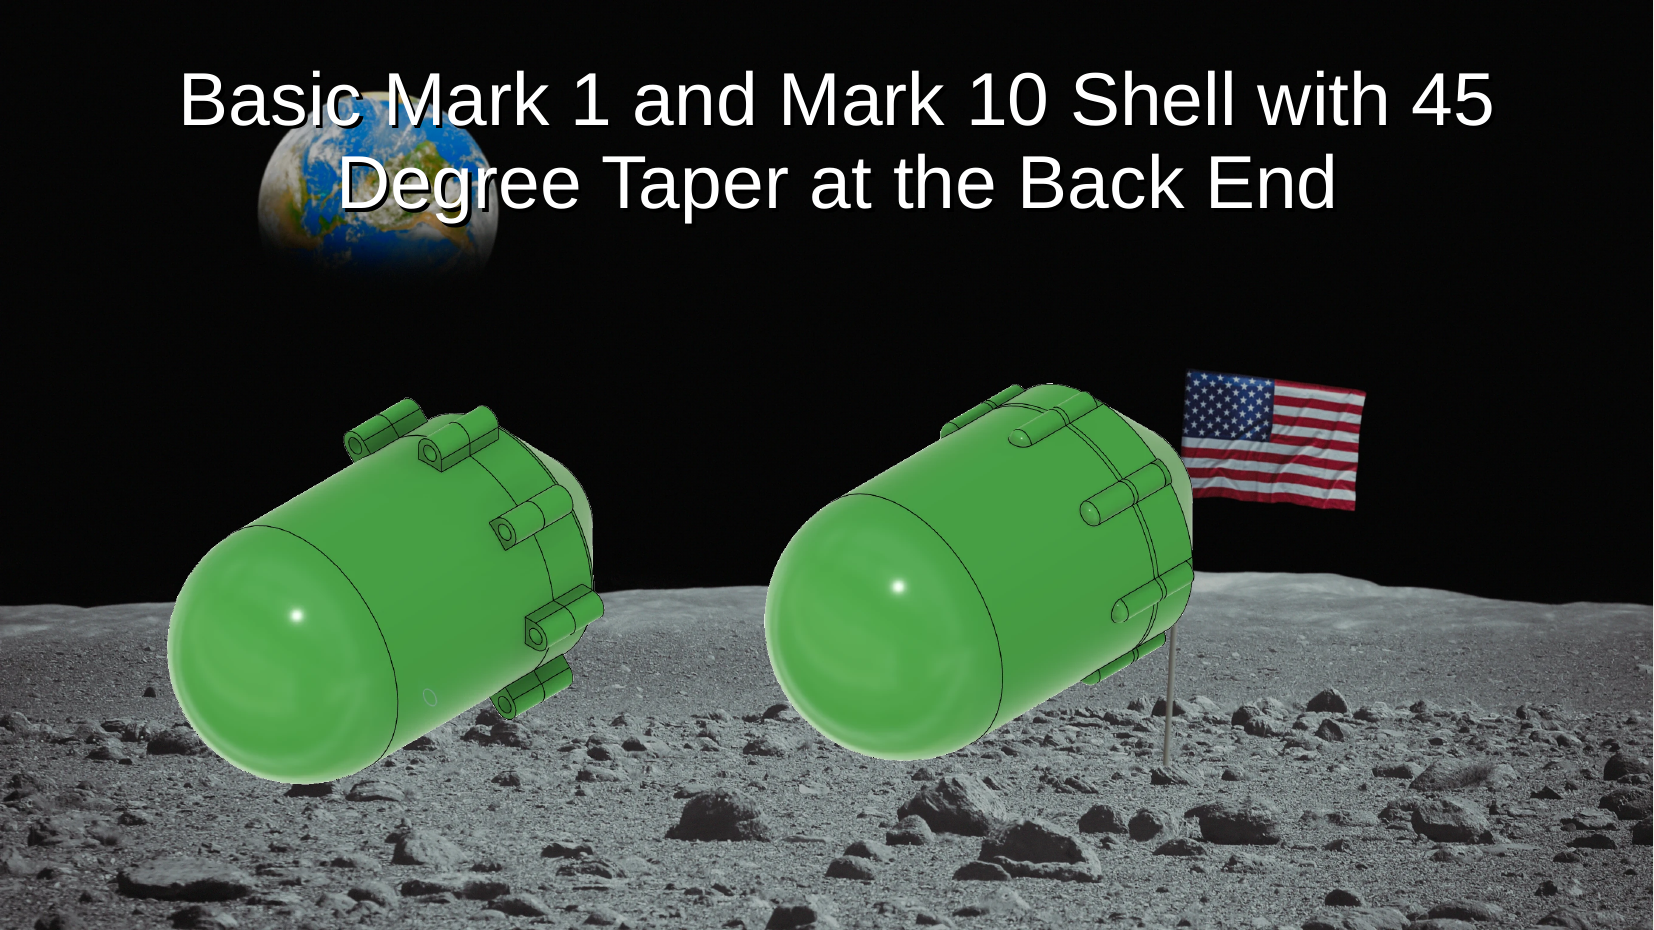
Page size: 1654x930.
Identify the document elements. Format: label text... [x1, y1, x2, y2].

title Basic Mark 1 and Mark 10 Shell with 45 Degree Taper at the Back End [93, 56, 1582, 226]
picture [0, 0, 1654, 930]
